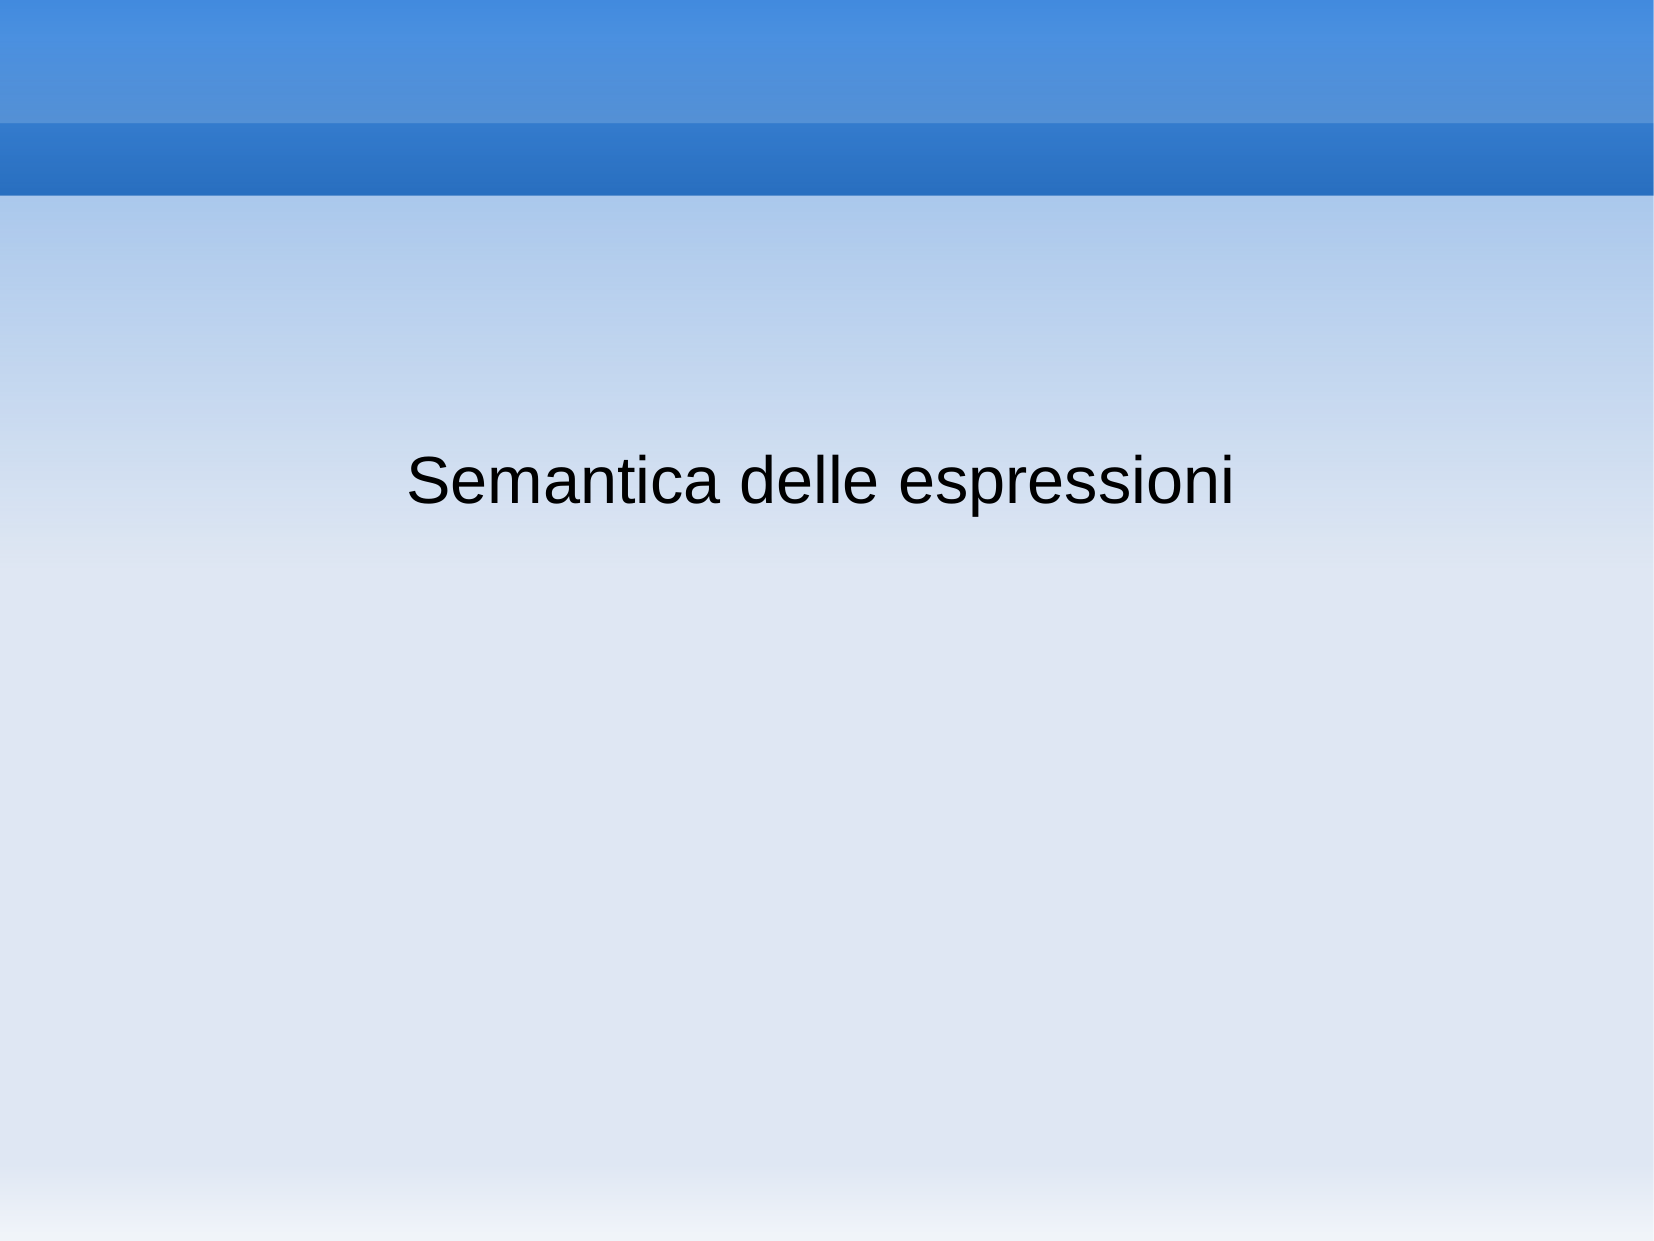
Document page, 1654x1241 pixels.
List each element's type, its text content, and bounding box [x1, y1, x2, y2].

picture [0, 0, 1654, 1241]
subtitle Semantica delle espressioni [76, 0, 1565, 960]
